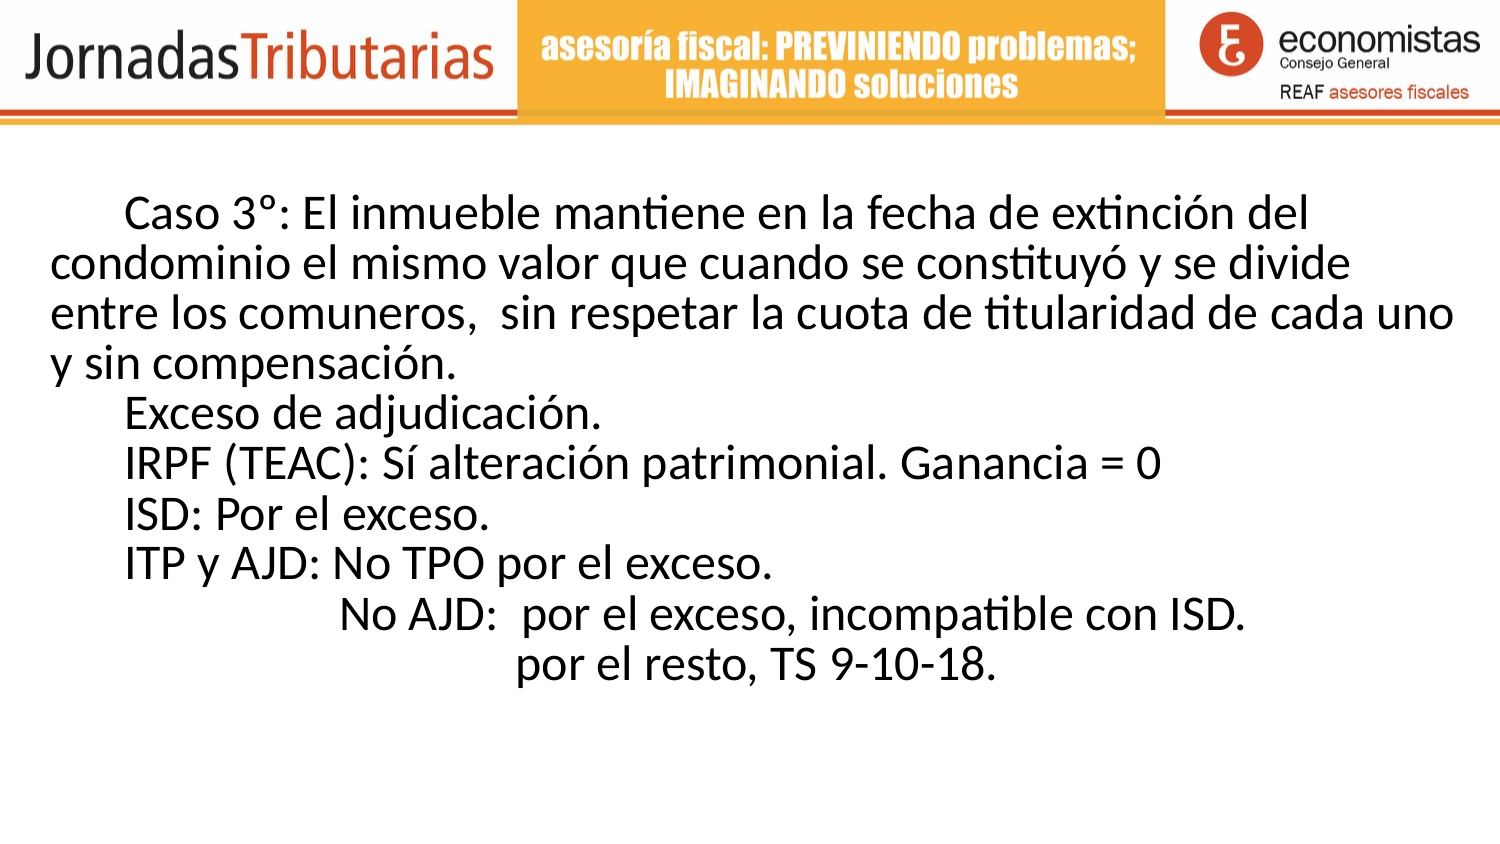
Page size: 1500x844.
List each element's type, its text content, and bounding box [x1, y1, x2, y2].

picture [0, 0, 1500, 129]
text_box Caso 3º: El inmueble mantiene en la fecha de extinción del condominio el mismo valor que cuando se constituyó y se divide entre los comuneros, sin respetar la cuota de titularidad de cada uno y sin compensación. Exceso de adjudicación. IRPF (TEAC): Sí alteración patrimonial. Ganancia = 0 ISD: Por el exceso. ITP y AJD: No TPO por el exceso. No AJD: por el exceso, incompatible con ISD. por el resto, TS 9-10-18. [35, 177, 1477, 803]
